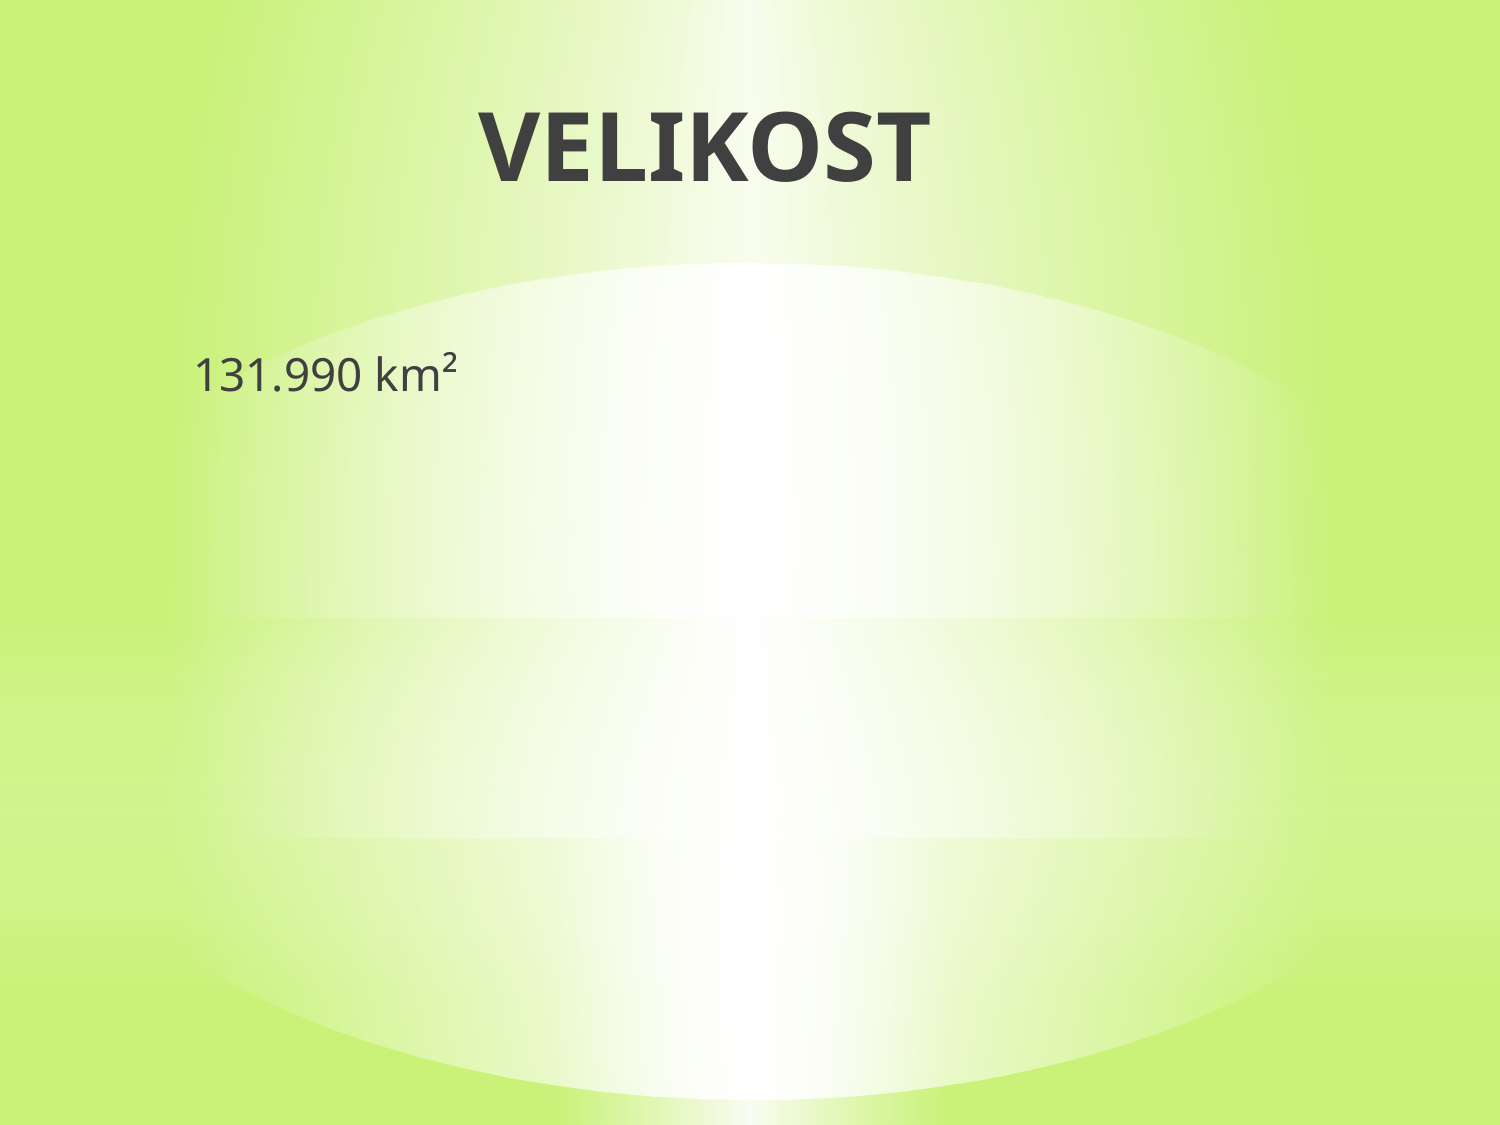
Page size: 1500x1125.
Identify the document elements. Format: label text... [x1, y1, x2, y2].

list 131.990 km² [171, 338, 1222, 909]
title VELIKOST [171, 78, 1240, 266]
